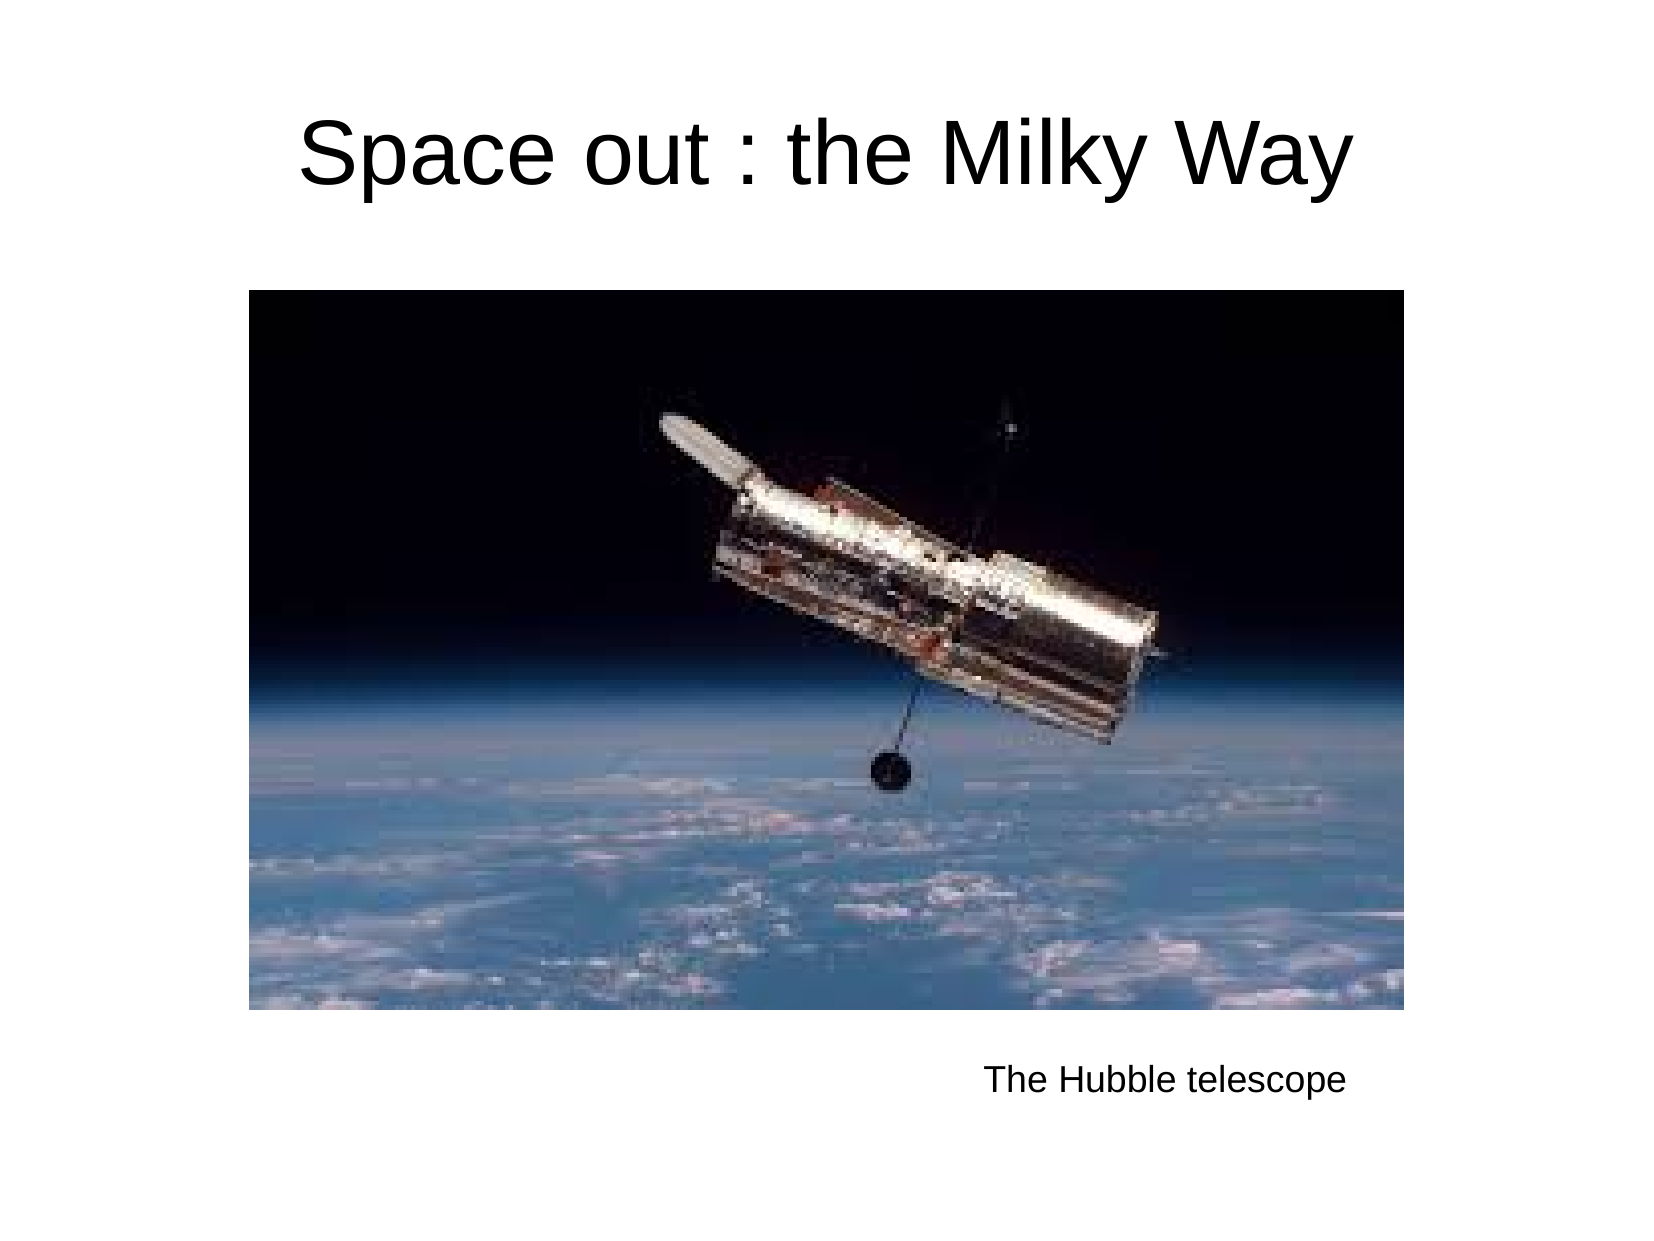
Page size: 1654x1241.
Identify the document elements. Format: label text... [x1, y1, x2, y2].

picture [249, 290, 1404, 1010]
title Space out : the Milky Way [82, 49, 1571, 257]
text_box The Hubble telescope [968, 1051, 1362, 1108]
